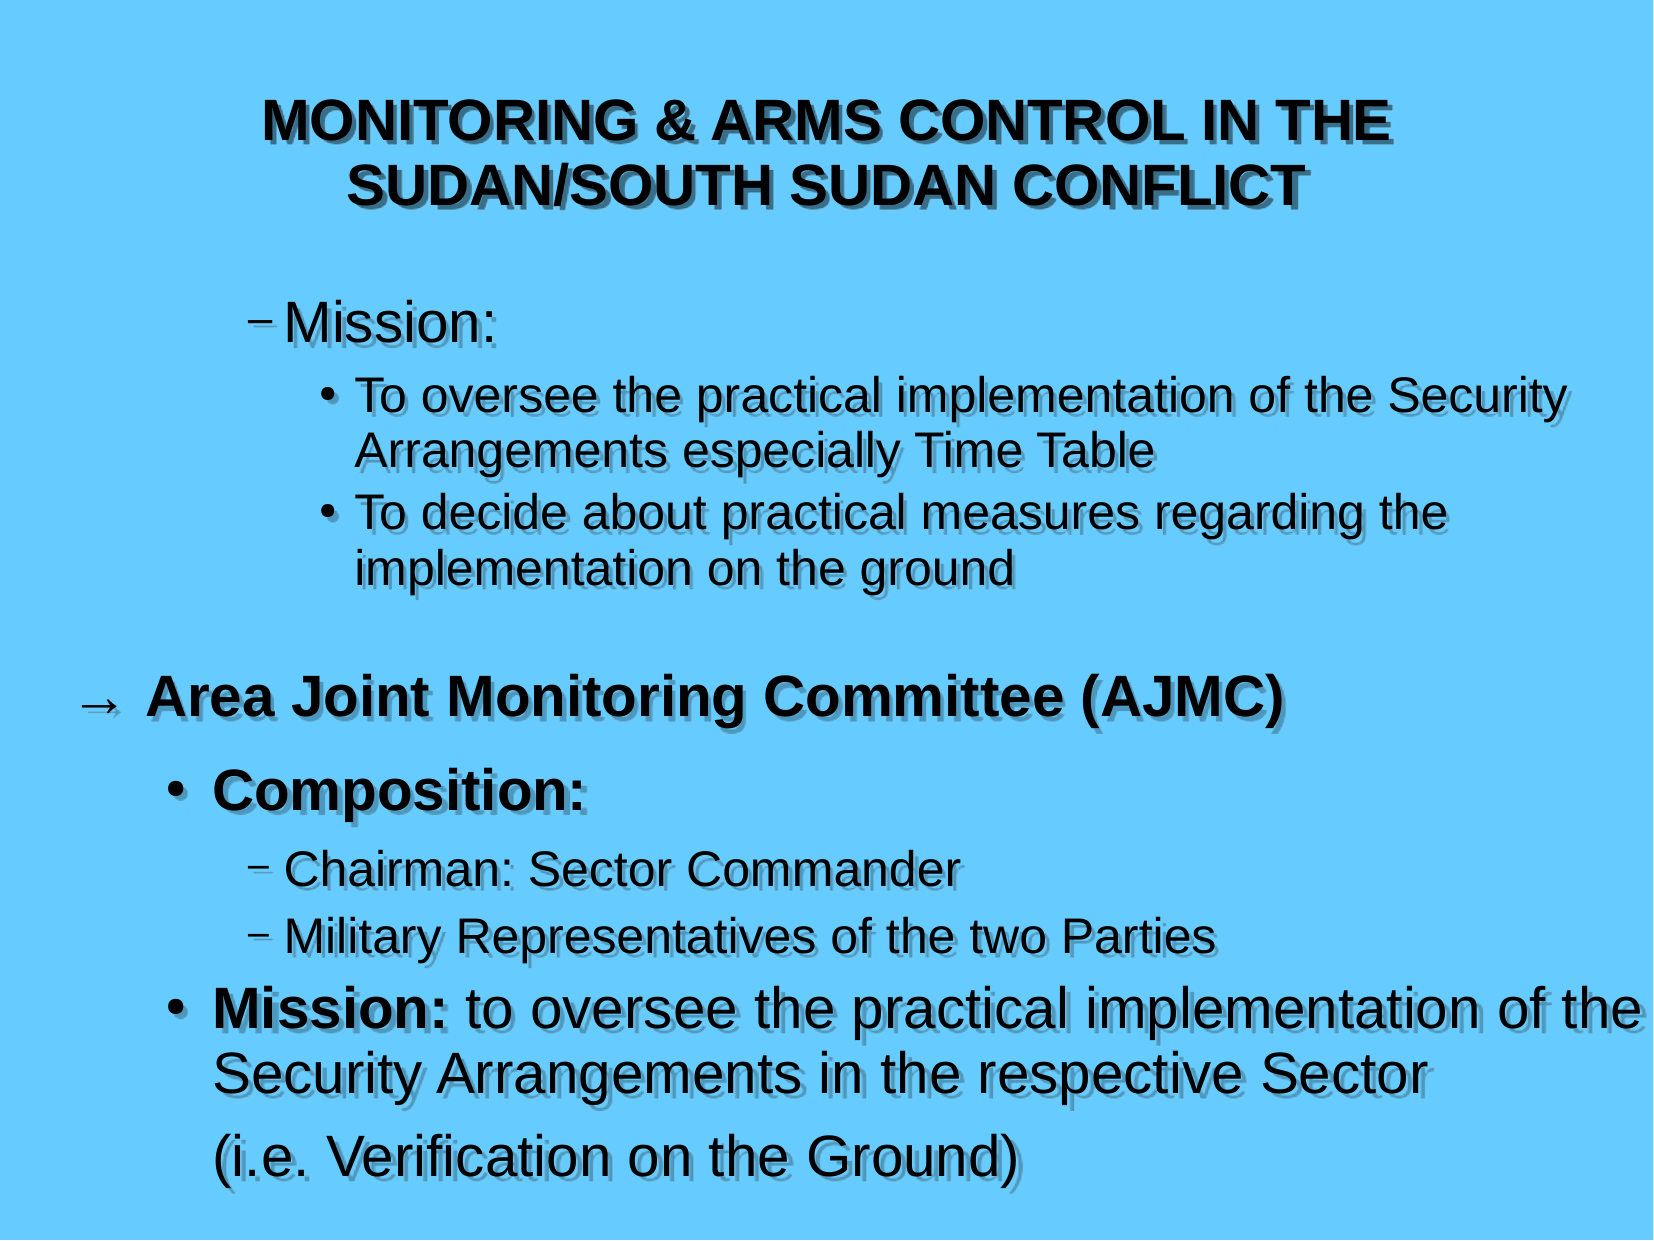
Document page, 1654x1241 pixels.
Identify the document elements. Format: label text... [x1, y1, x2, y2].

title MONITORING & ARMS CONTROL IN THE SUDAN/SOUTH SUDAN CONFLICT [82, 49, 1571, 257]
list Mission: To oversee the practical implementation of the Security Arrangements especially Time Table To decide about practical measures regarding the implementation on the ground → Area Joint Monitoring Committee (AJMC) Composition: Chairman: Sector Commander Military Representatives of the two Parties Mission: to oversee the practical implementation of the Security Arrangements in the respective Sector (i.e. Verification on the Ground) [0, 290, 1654, 1229]
